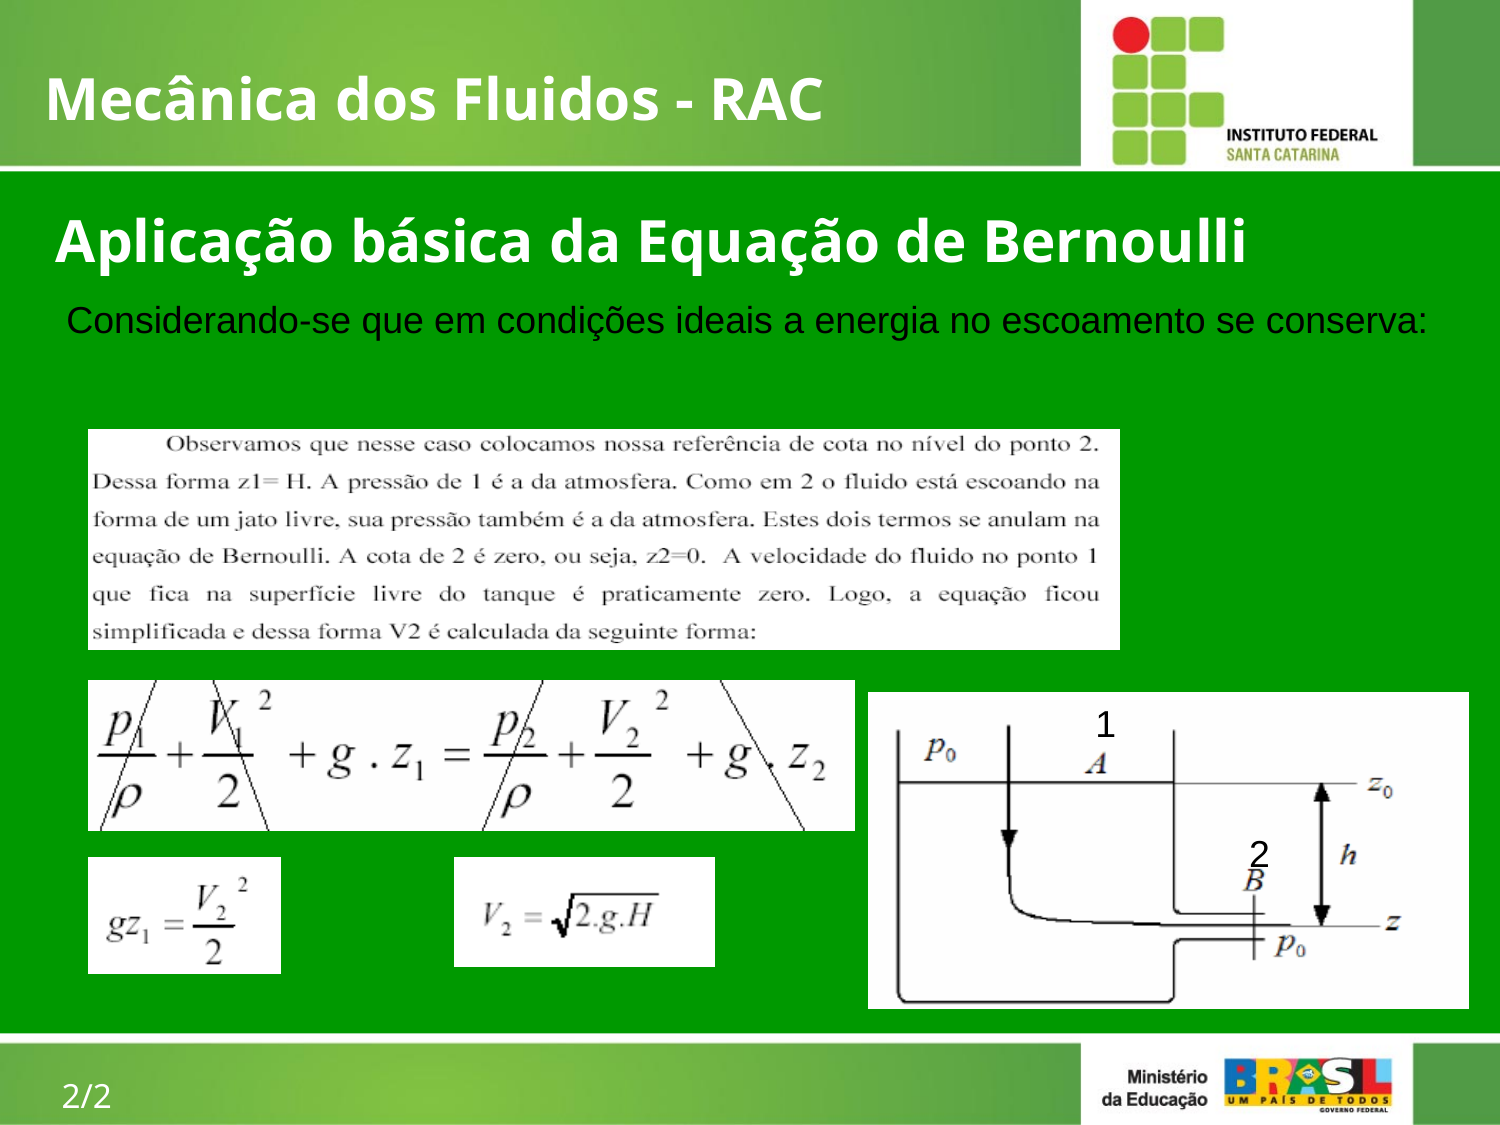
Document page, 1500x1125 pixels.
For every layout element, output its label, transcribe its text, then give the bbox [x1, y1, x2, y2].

text_box 1 [1080, 692, 1140, 753]
text_box 2 [1234, 822, 1306, 883]
picture [88, 680, 855, 831]
text_box Aplicação básica da Equação de Bernoulli Considerando-se que em condições ideais a energia no escoamento se conserva: [41, 196, 1500, 349]
picture [0, 1034, 1500, 1125]
picture [88, 857, 281, 974]
picture [0, 0, 1500, 171]
text_box [0, 171, 1500, 1034]
picture [88, 429, 1120, 650]
text_box Mecânica dos Fluidos - RAC [29, 54, 928, 141]
picture [868, 692, 1469, 1009]
picture [454, 857, 715, 967]
text_box 2/2 [46, 1036, 151, 1123]
